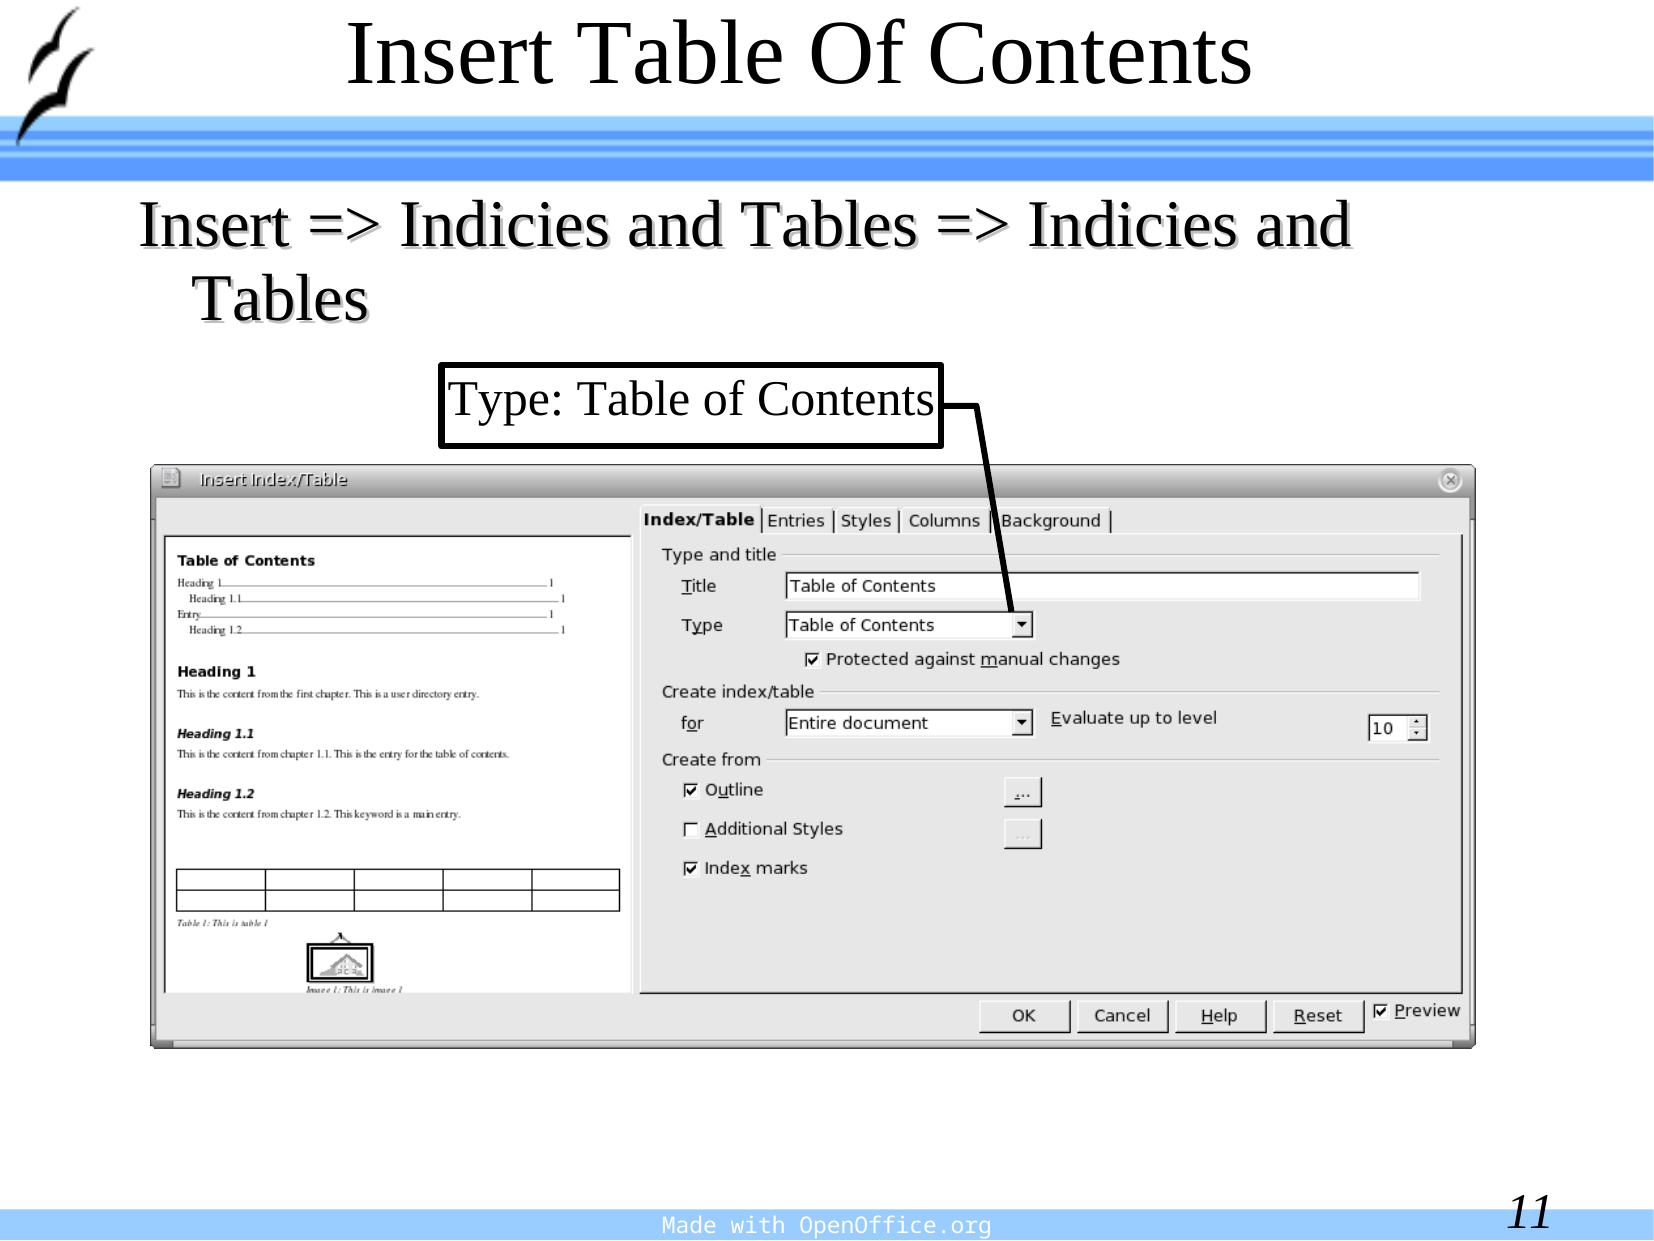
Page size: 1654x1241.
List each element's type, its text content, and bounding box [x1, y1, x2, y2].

list Insert => Indicies and Tables => Indicies and Tables [120, 187, 1533, 1195]
text_box Type: Table of Contents [441, 365, 942, 447]
picture [0, 0, 1654, 188]
picture [150, 464, 1476, 1050]
title Insert Table Of Contents [94, 0, 1507, 117]
